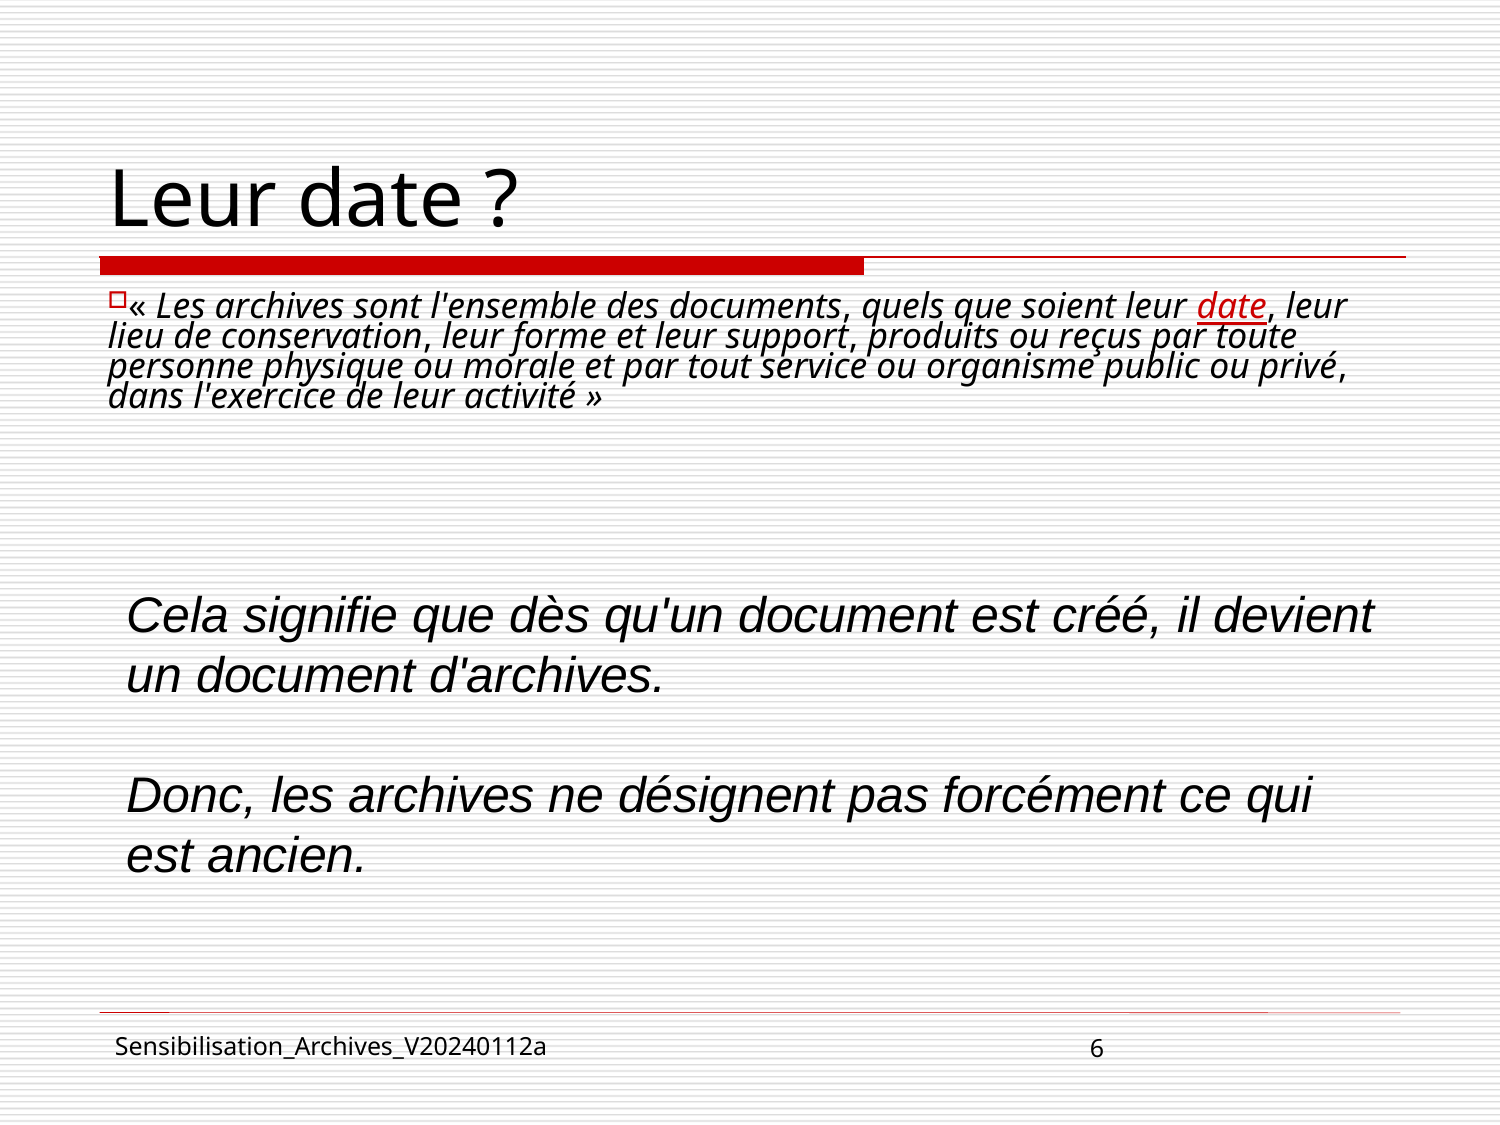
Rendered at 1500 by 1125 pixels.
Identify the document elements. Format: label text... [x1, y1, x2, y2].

text_box Cela signifie que dès qu'un document est créé, il devient un document d'archives. Donc, les archives ne désignent pas forcément ce qui est ancien. [112, 515, 1400, 1049]
picture [0, 0, 1500, 1125]
text_box 33 [1074, 1049, 1400, 1103]
text_box Sensibilisation_Archives_V20240112a [100, 1023, 989, 1101]
list « Les archives sont l'ensemble des documents, quels que soient leur date, leur lieu de conservation, leur forme et leur support, produits ou reçus par toute personne physique ou morale et par tout service ou organisme public ou privé, dans l'exercice de leur activité » [92, 287, 1406, 426]
title Leur date ? [94, 50, 1407, 250]
